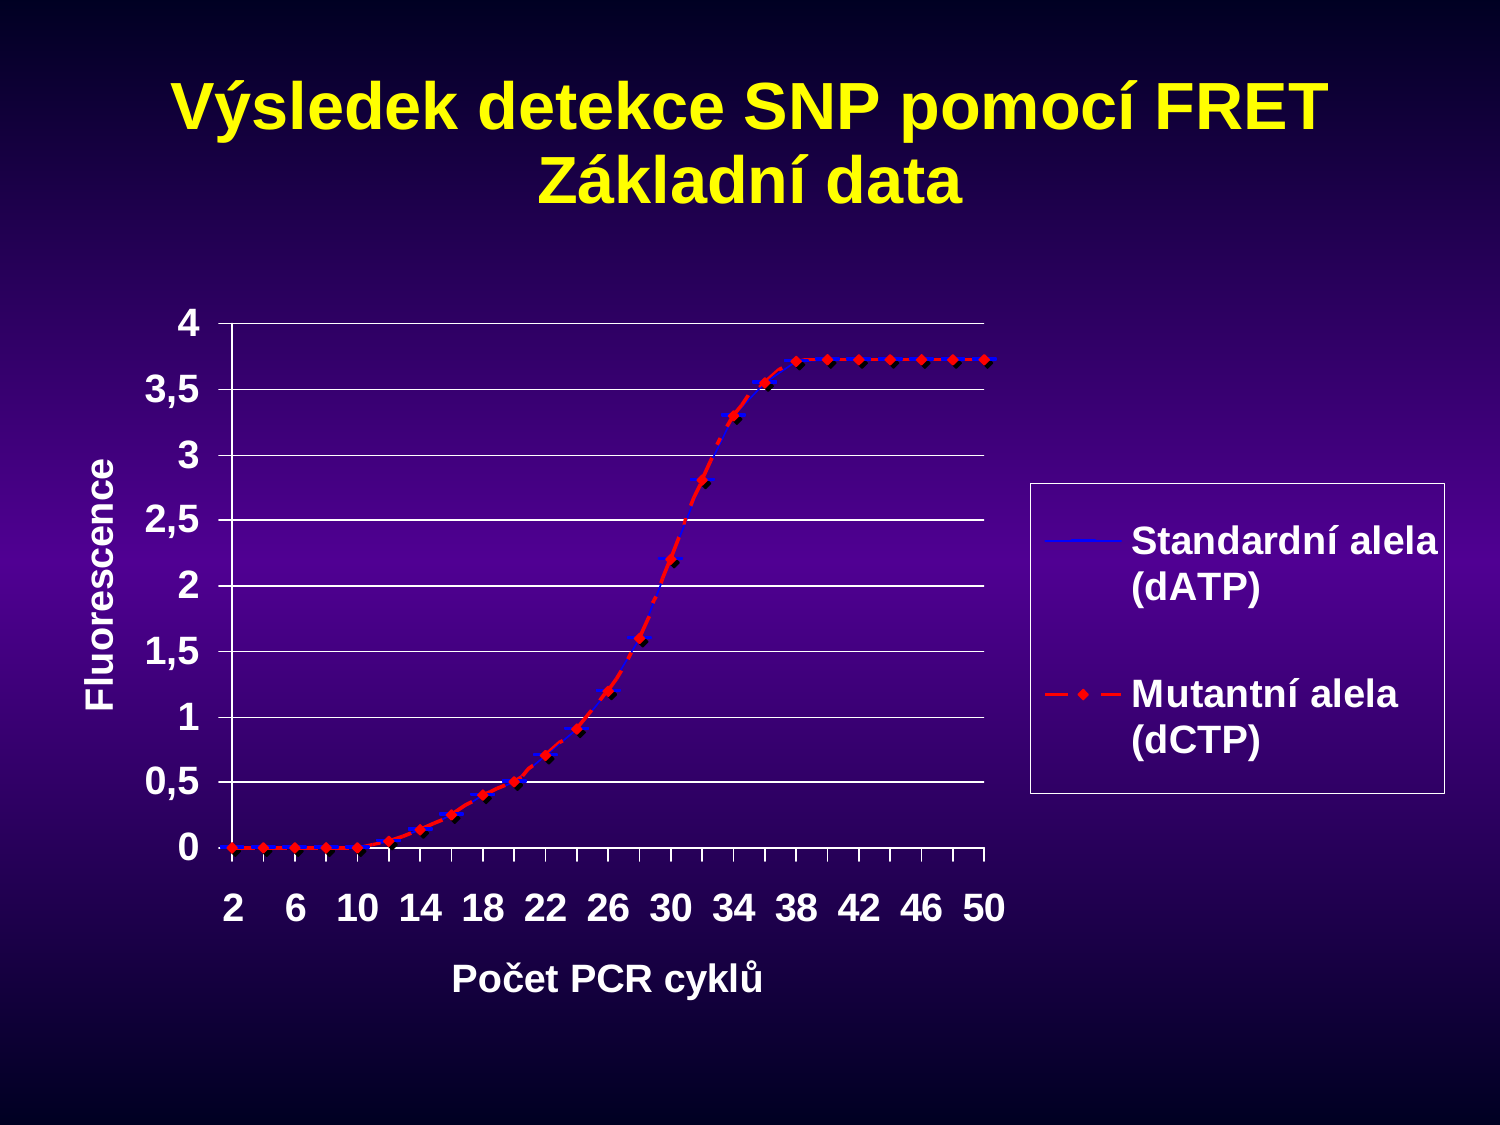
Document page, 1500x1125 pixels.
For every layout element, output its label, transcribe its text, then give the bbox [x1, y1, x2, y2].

chart [37, 262, 1463, 1046]
title Výsledek detekce SNP pomocí FRET Základní data [112, 31, 1388, 257]
